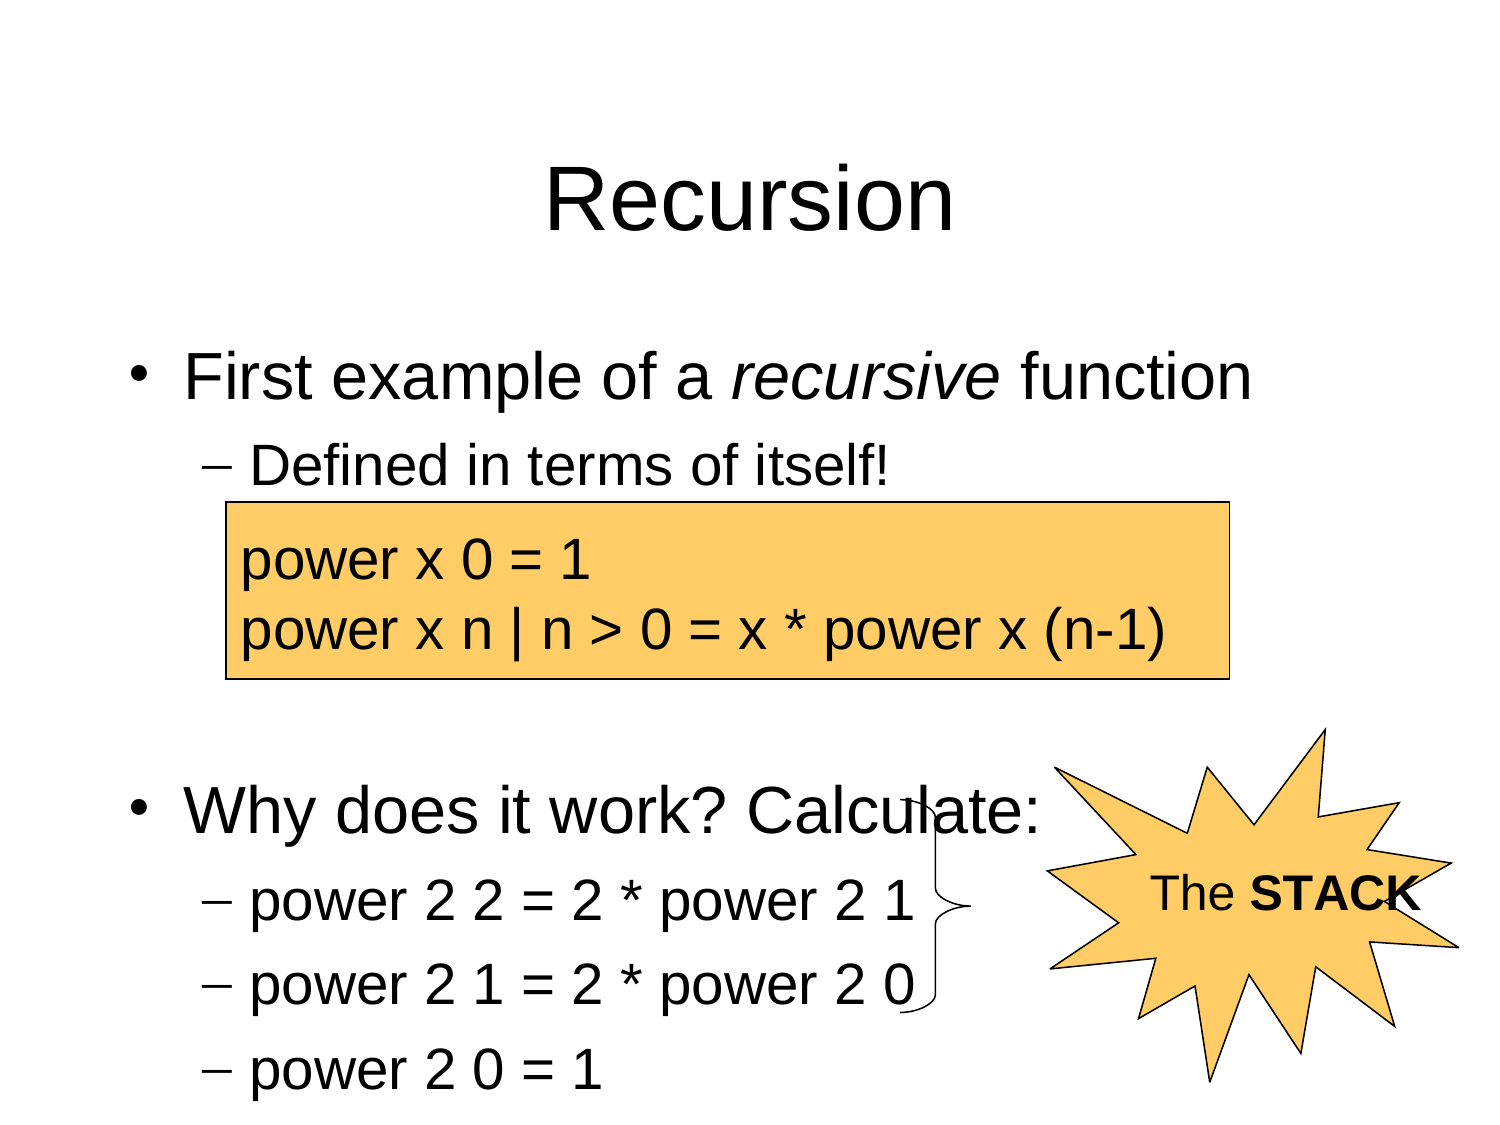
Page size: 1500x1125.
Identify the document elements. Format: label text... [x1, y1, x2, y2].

text_box The STACK [1047, 729, 1459, 1083]
title Recursion [112, 99, 1388, 288]
text_box power x 0 = 1 power x n | n > 0 = x * power x (n-1) [225, 502, 1230, 680]
list First example of a recursive function Defined in terms of itself! Why does it work? Calculate: power 2 2 = 2 * power 2 1 power 2 1 = 2 * power 2 0 power 2 0 = 1 [112, 324, 1388, 1000]
